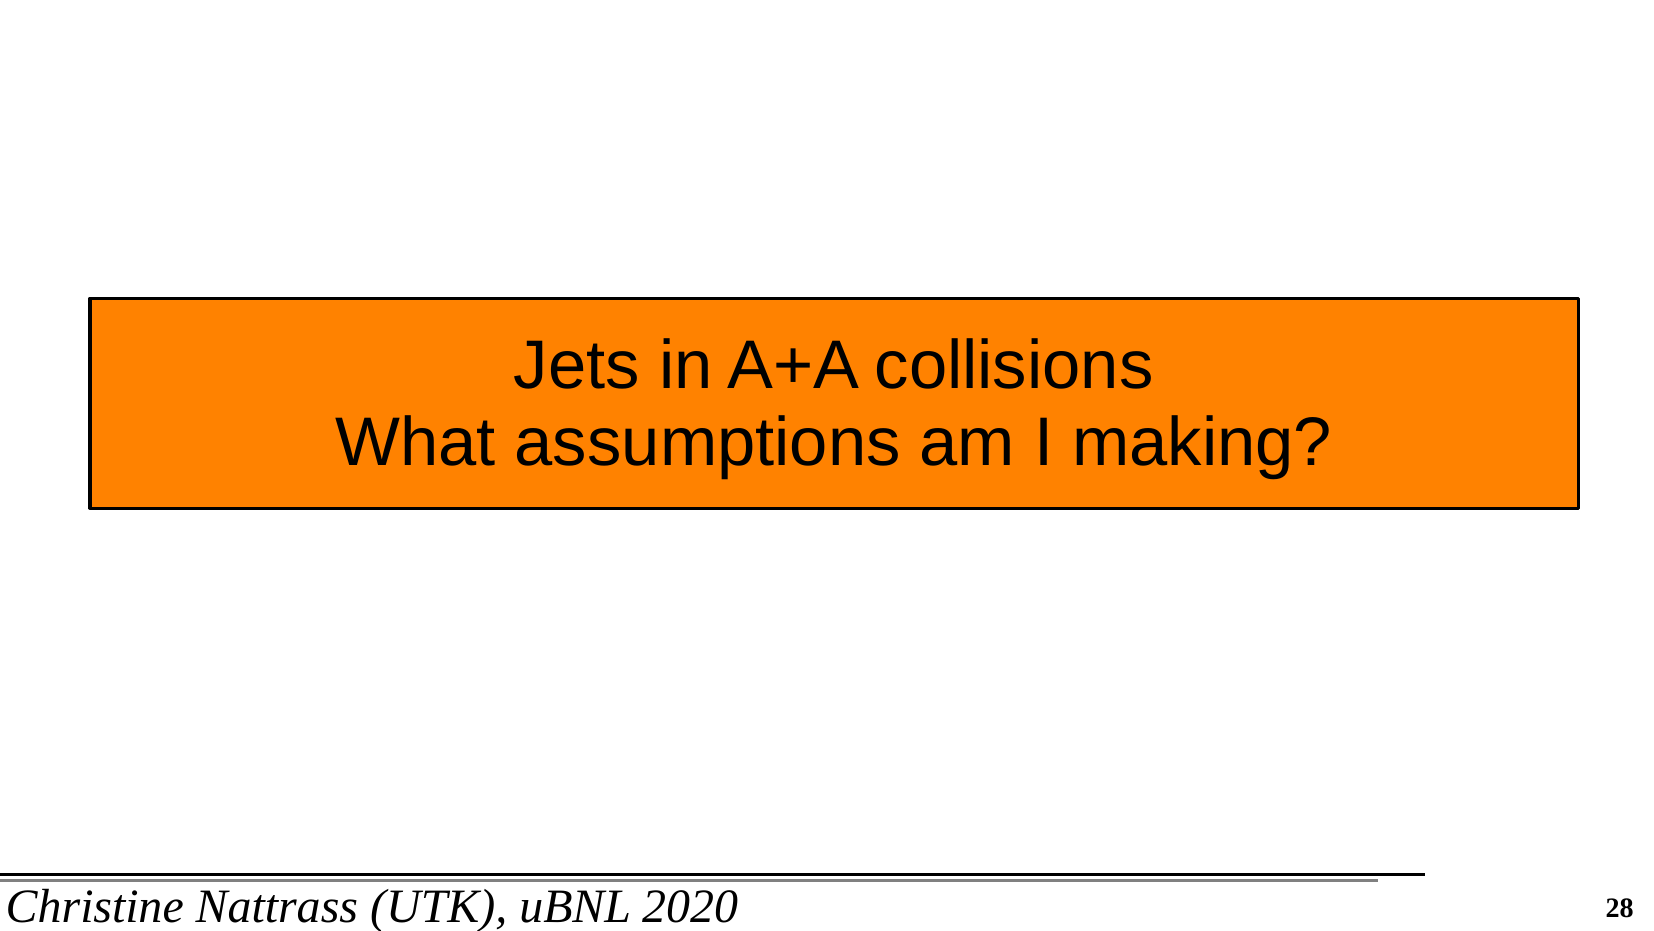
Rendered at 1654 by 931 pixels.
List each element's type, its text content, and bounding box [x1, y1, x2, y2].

title Jets in A+A collisions What assumptions am I making? [90, 298, 1579, 509]
